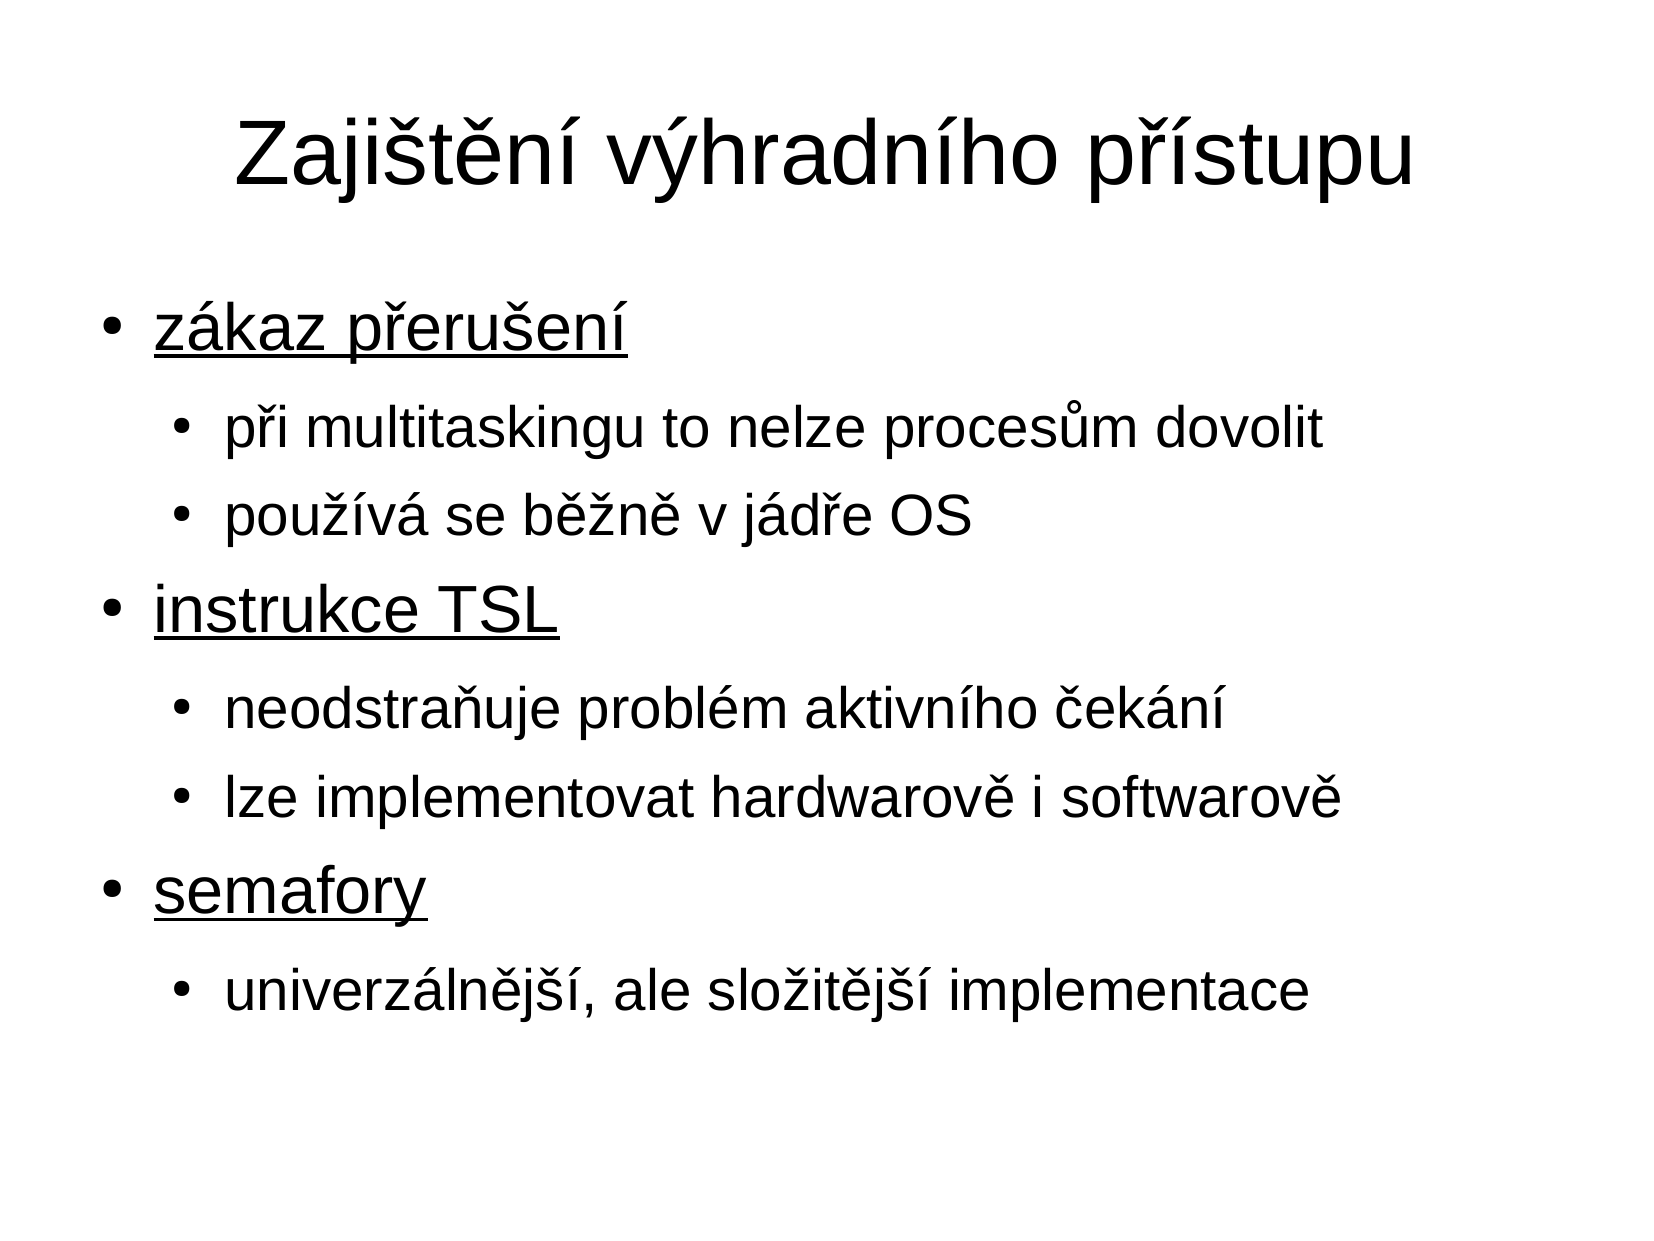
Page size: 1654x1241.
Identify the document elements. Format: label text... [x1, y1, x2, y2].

title Zajištění výhradního přístupu [82, 56, 1571, 250]
list zákaz přerušení při multitaskingu to nelze procesům dovolit používá se běžně v jádře OS instrukce TSL neodstraňuje problém aktivního čekání lze implementovat hardwarově i softwarově semafory univerzálnější, ale složitější implementace [82, 290, 1571, 1112]
